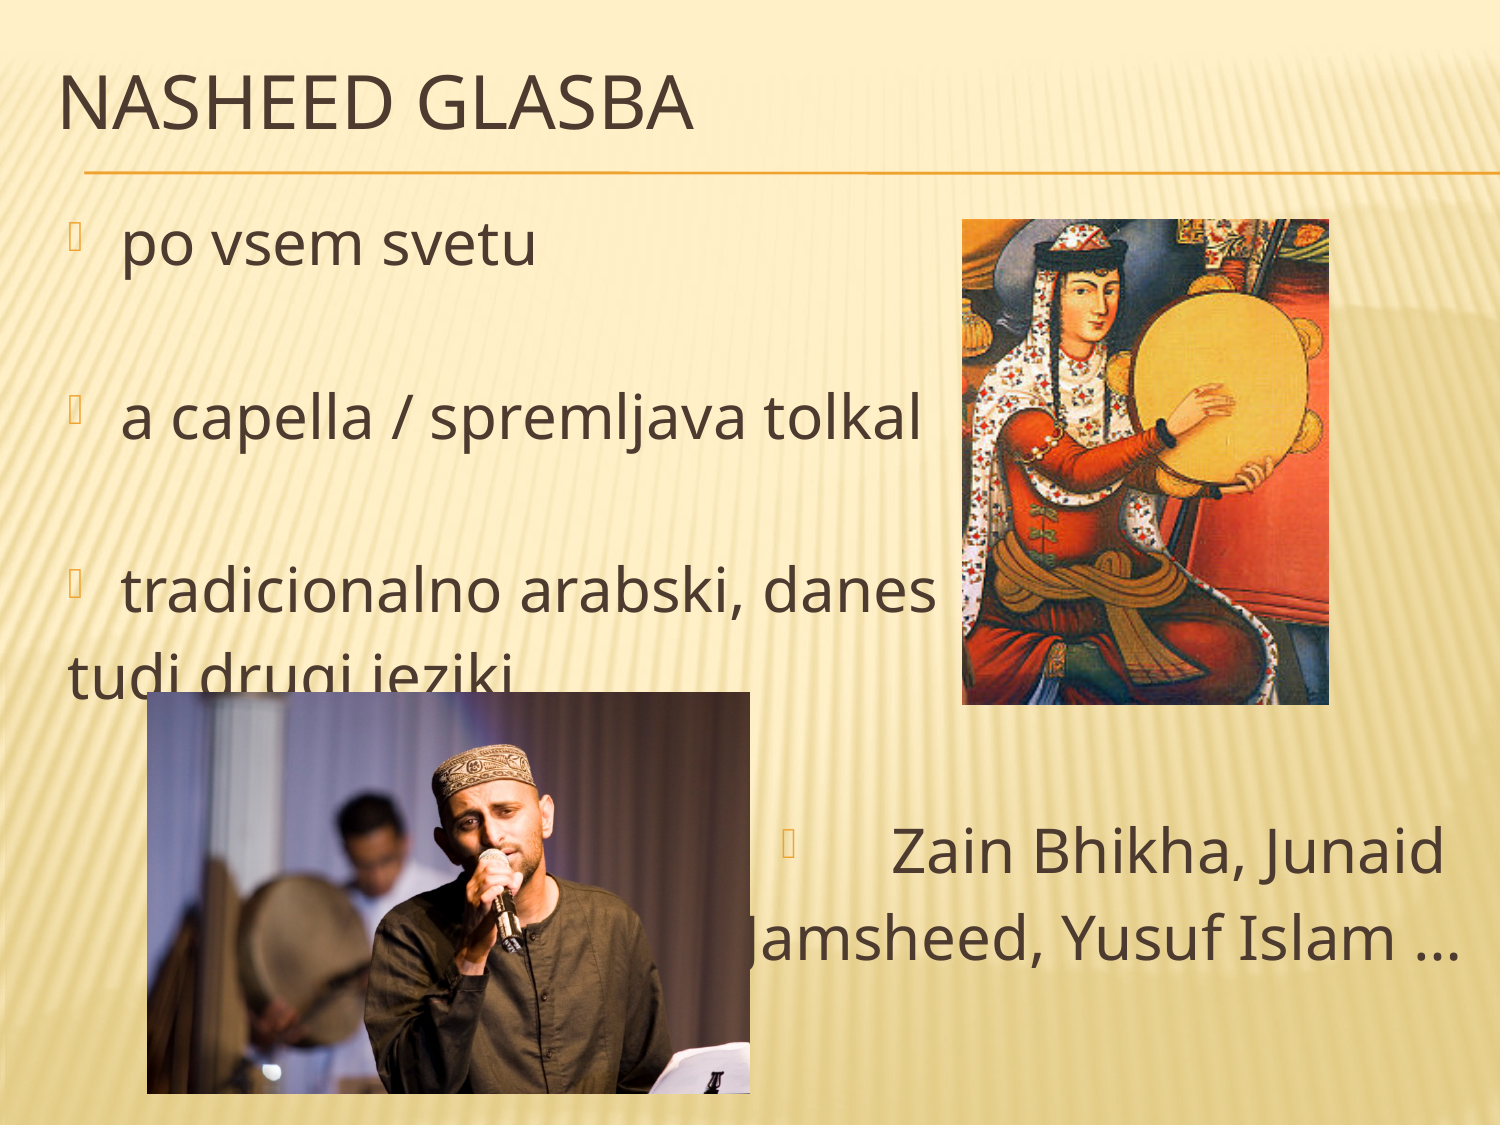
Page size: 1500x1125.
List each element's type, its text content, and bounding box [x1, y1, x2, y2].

picture [0, 0, 1500, 1125]
title Nasheed glasba [41, 30, 1467, 169]
list po vsem svetu a capella / spremljava tolkal tradicionalno arabski, danes tudi drugi jeziki Zain Bhikha, Junaid Jamsheed, Yusuf Islam … [53, 196, 1479, 988]
